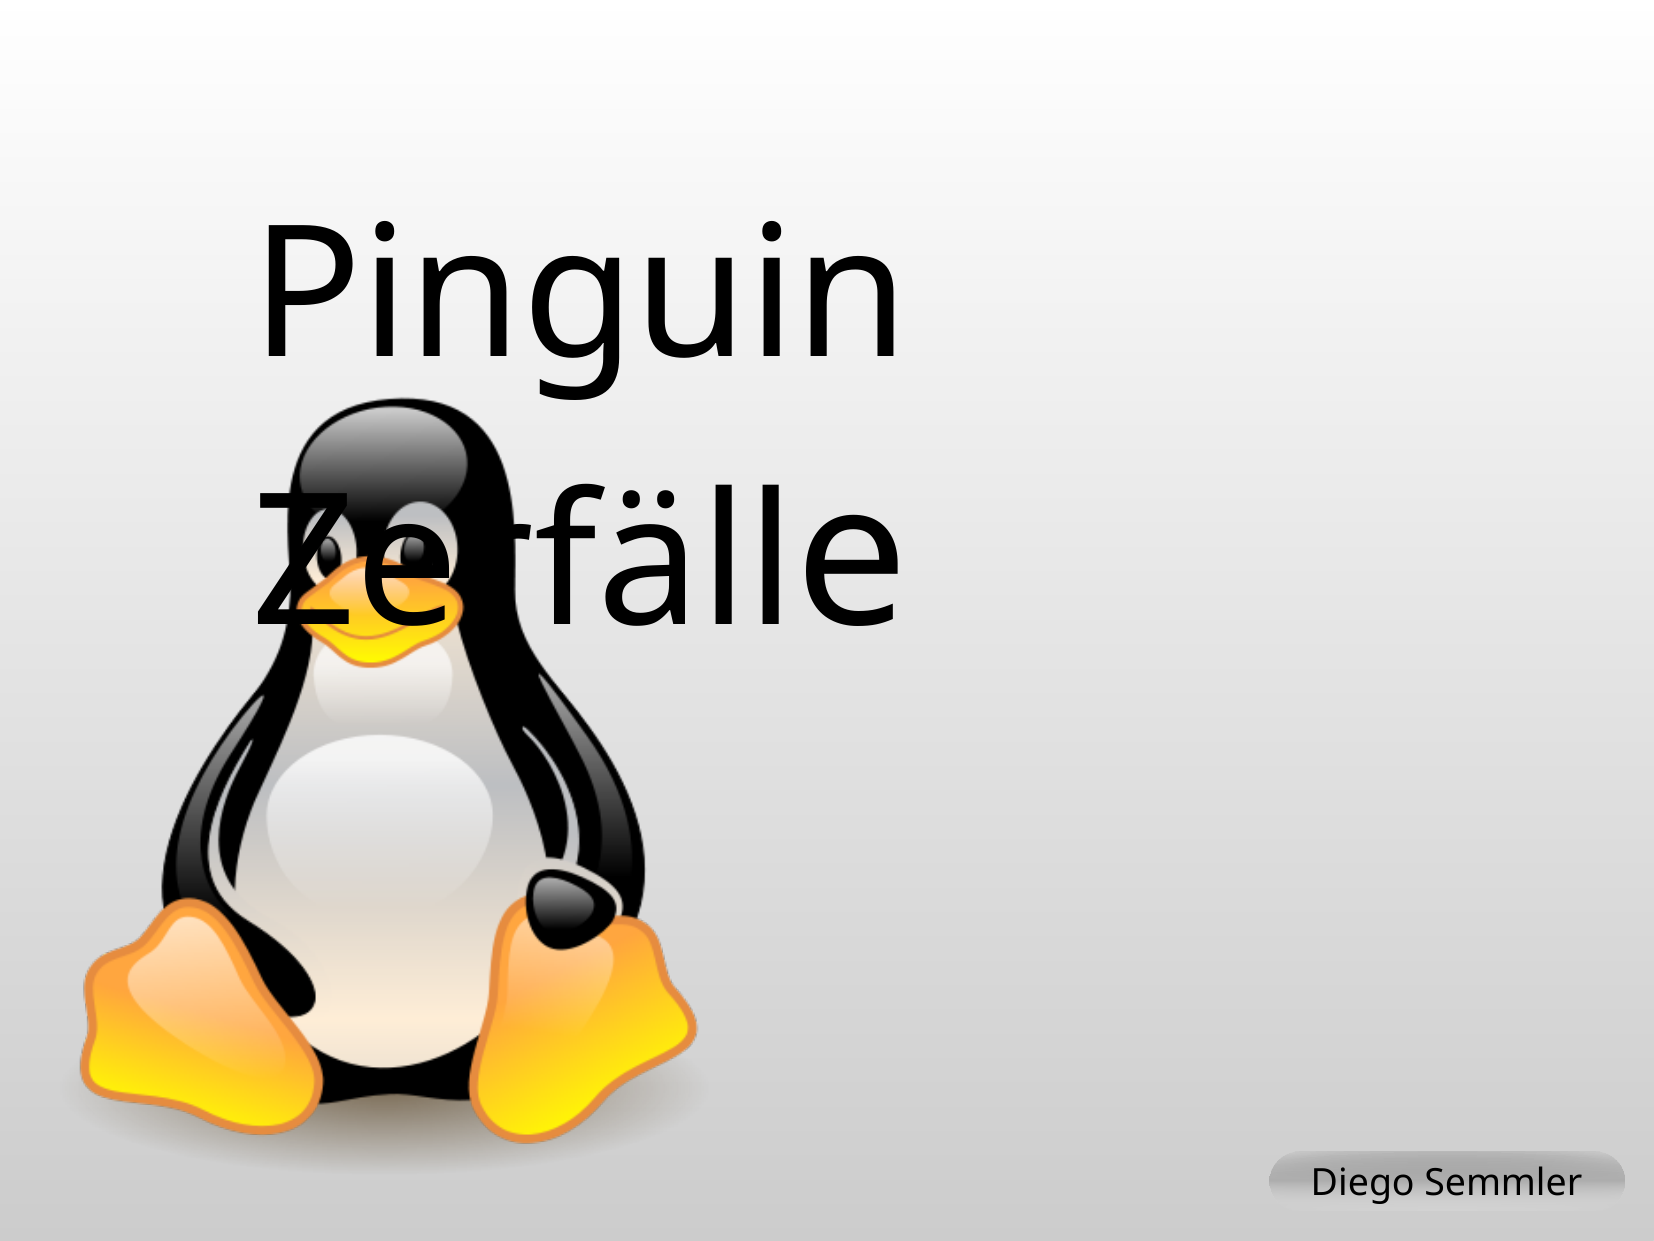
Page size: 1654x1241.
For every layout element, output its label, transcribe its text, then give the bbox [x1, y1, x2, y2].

text_box Diego Semmler [1269, 1151, 1625, 1211]
text_box [0, 0, 1654, 1241]
text_box Pinguin Zerfälle [236, 153, 1625, 414]
picture [31, 364, 739, 1211]
